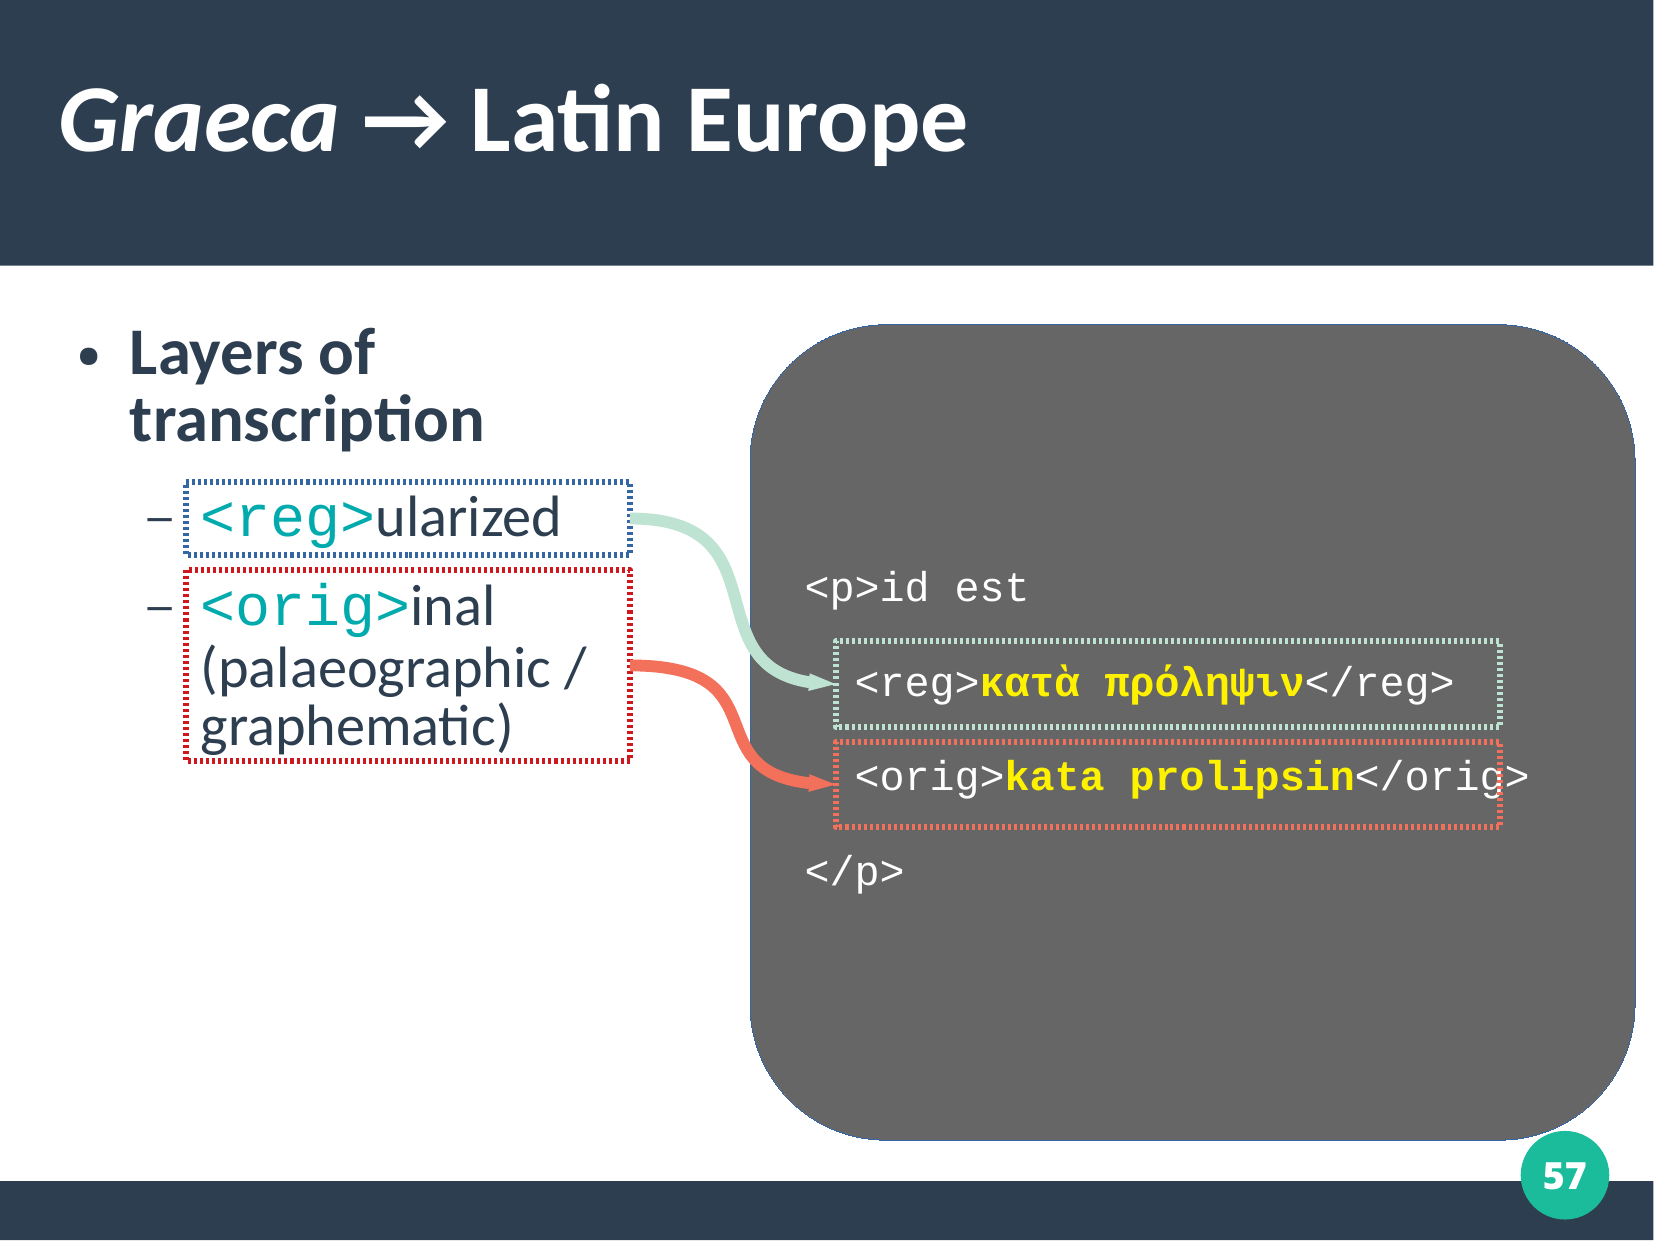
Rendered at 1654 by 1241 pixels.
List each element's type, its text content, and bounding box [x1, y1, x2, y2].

text_box <p>id est <reg>κατὰ πρόληψιν</reg> <orig>kata prolipsin</orig> </p> [750, 324, 1636, 1141]
list Layers of transcription <reg>ularized <orig>inal (palaeographic / graphematic) [59, 324, 646, 1152]
title Graeca → Latin Europe [59, 49, 1595, 207]
